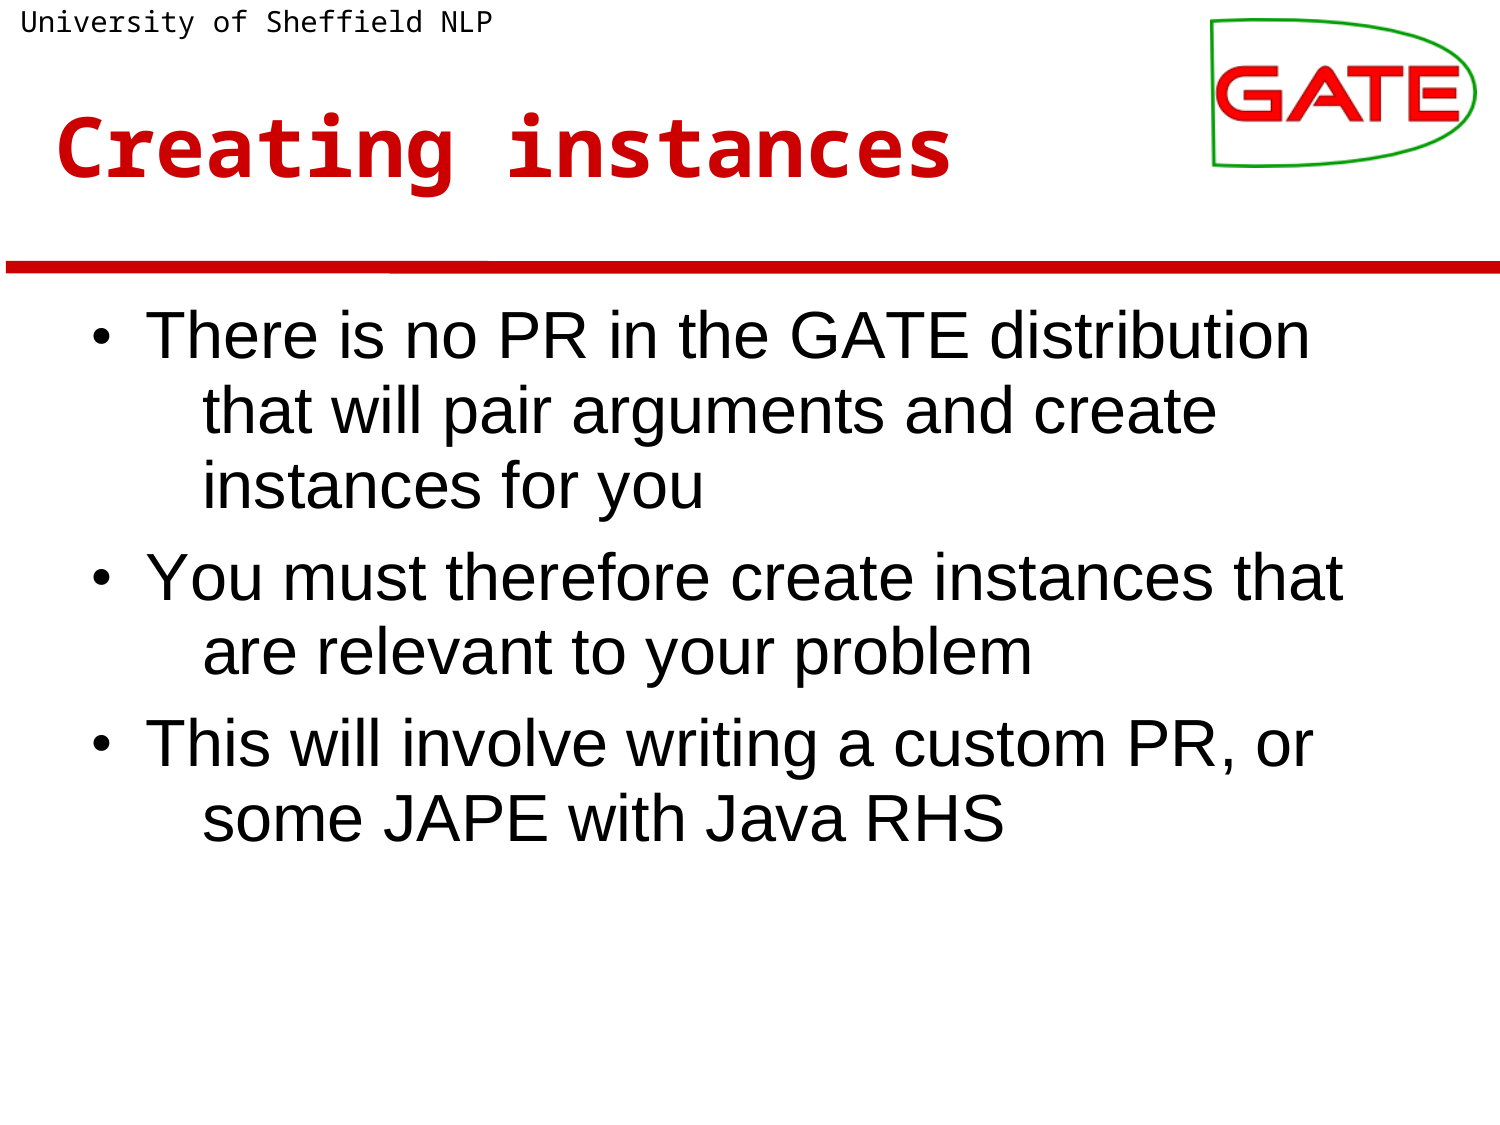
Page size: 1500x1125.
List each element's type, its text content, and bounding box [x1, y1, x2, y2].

picture [1210, 18, 1477, 168]
list There is no PR in the GATE distribution that will pair arguments and create instances for you You must therefore create instances that are relevant to your problem This will involve writing a custom PR, or some JAPE with Java RHS [74, 290, 1425, 1034]
title Creating instances [41, 37, 1391, 254]
